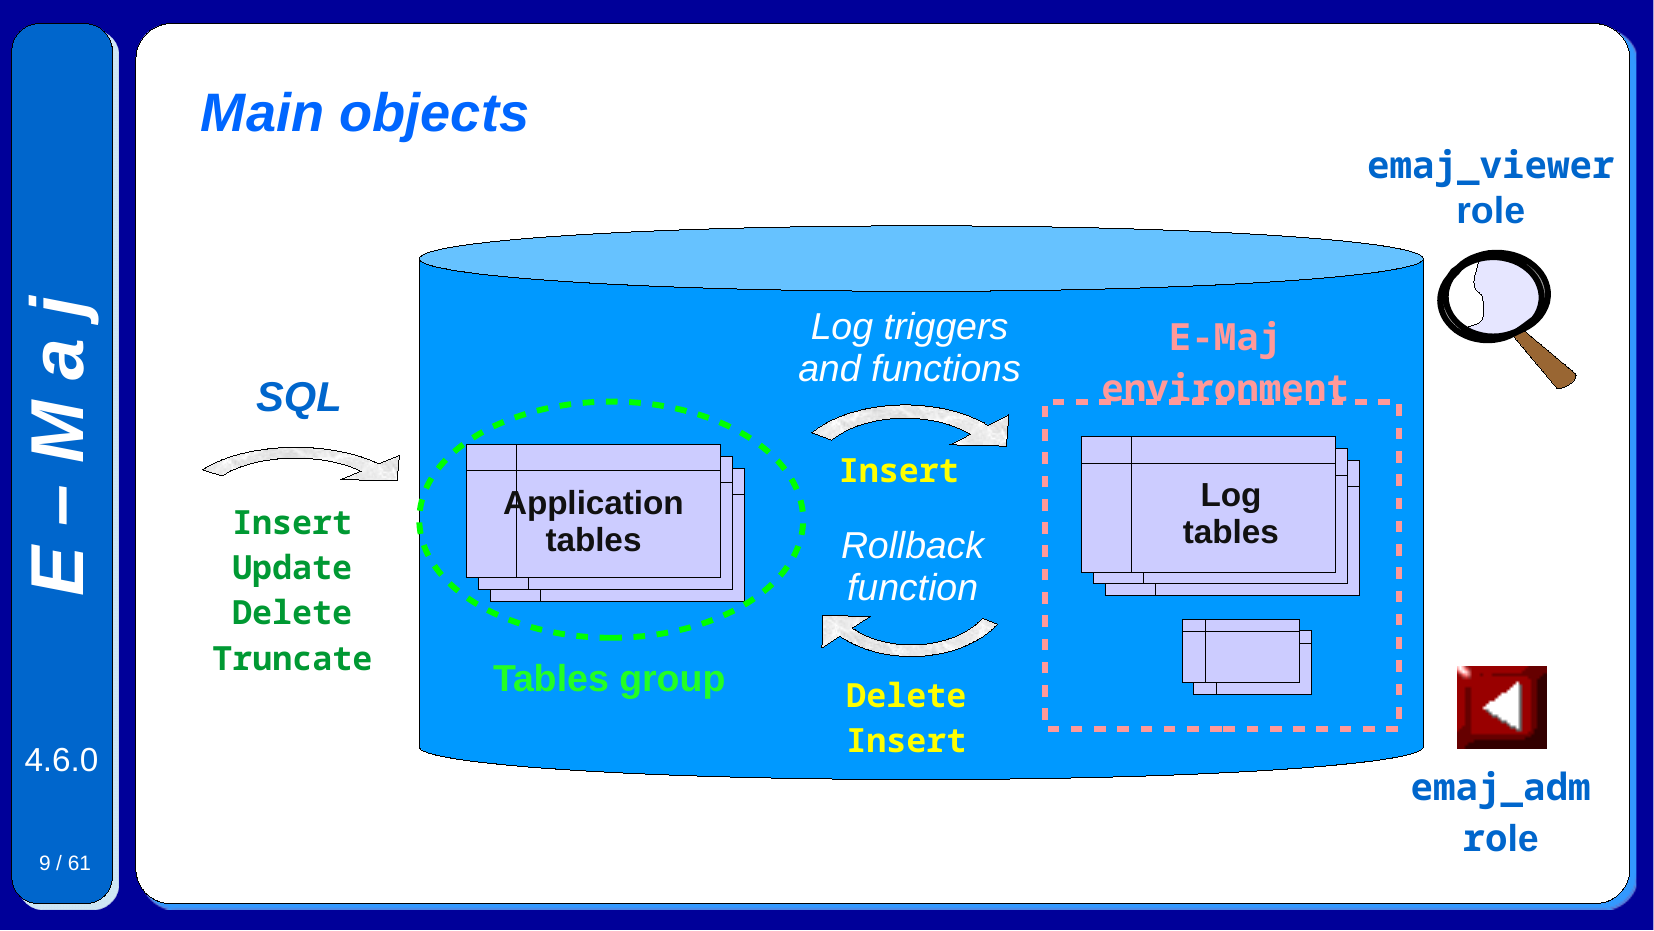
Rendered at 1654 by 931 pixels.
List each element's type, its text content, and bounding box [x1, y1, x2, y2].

text_box [419, 260, 1424, 780]
text_box Log triggers and functions [761, 298, 1058, 398]
text_box Insert Update Delete Truncate [183, 491, 402, 661]
text_box table [419, 225, 1424, 292]
text_box Tables group [478, 649, 768, 707]
text_box emaj_adm role [1395, 752, 1609, 859]
text_box [202, 447, 400, 481]
text_box SQL [194, 366, 404, 428]
text_box [1440, 252, 1577, 389]
title Main objects [200, 34, 1575, 191]
text_box Delete Insert [802, 664, 1010, 759]
text_box Log tables [1138, 468, 1323, 561]
text_box Insert [817, 439, 981, 494]
text_box emaj_viewer role [1352, 131, 1631, 233]
text_box E-Maj environment [1086, 303, 1369, 406]
text_box Rollback function [755, 516, 1070, 616]
text_box Application tables [448, 476, 739, 569]
picture [1457, 666, 1547, 749]
